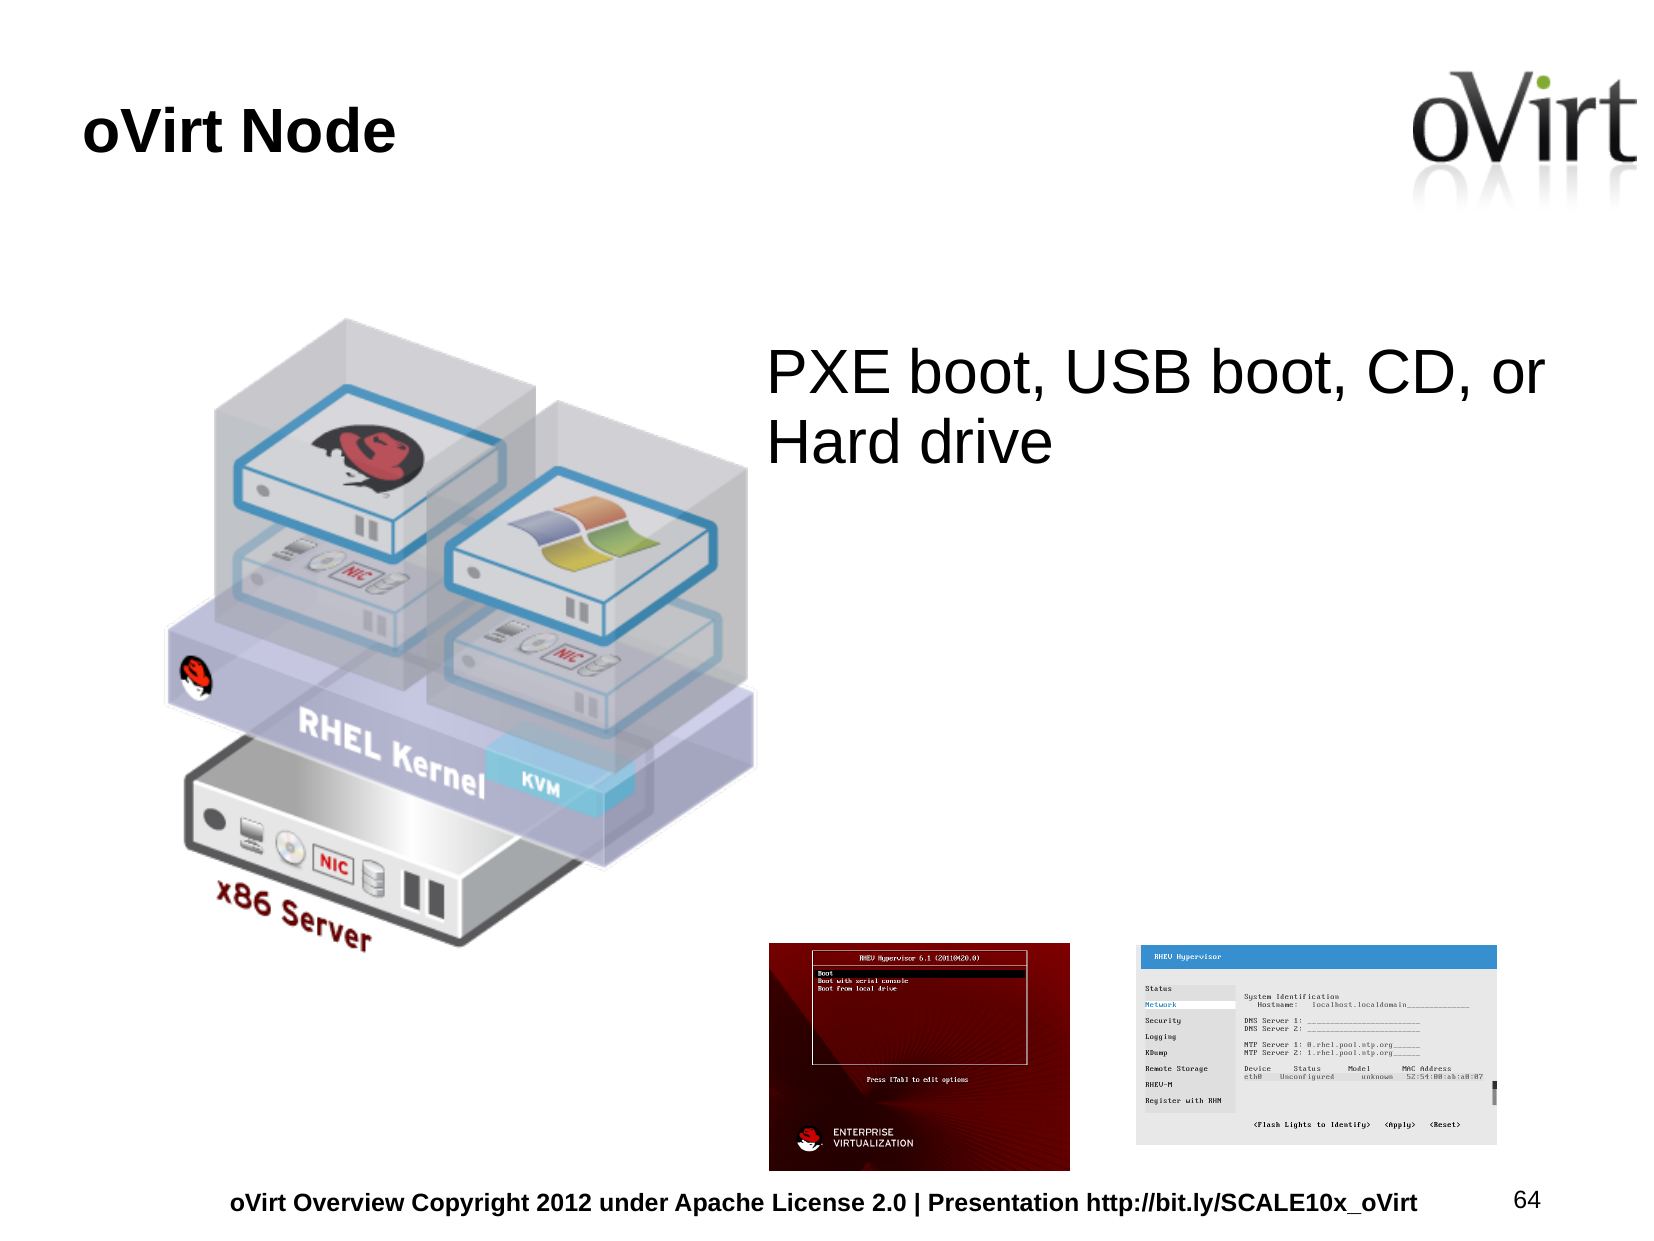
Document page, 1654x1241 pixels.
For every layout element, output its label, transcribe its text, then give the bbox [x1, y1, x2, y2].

list PXE boot, USB boot, CD, or Hard drive [766, 337, 1621, 526]
picture [1136, 945, 1497, 1146]
title oVirt Node [82, 37, 1571, 226]
picture [769, 943, 1070, 1171]
picture [141, 317, 759, 966]
picture [1571, 63, 1637, 212]
